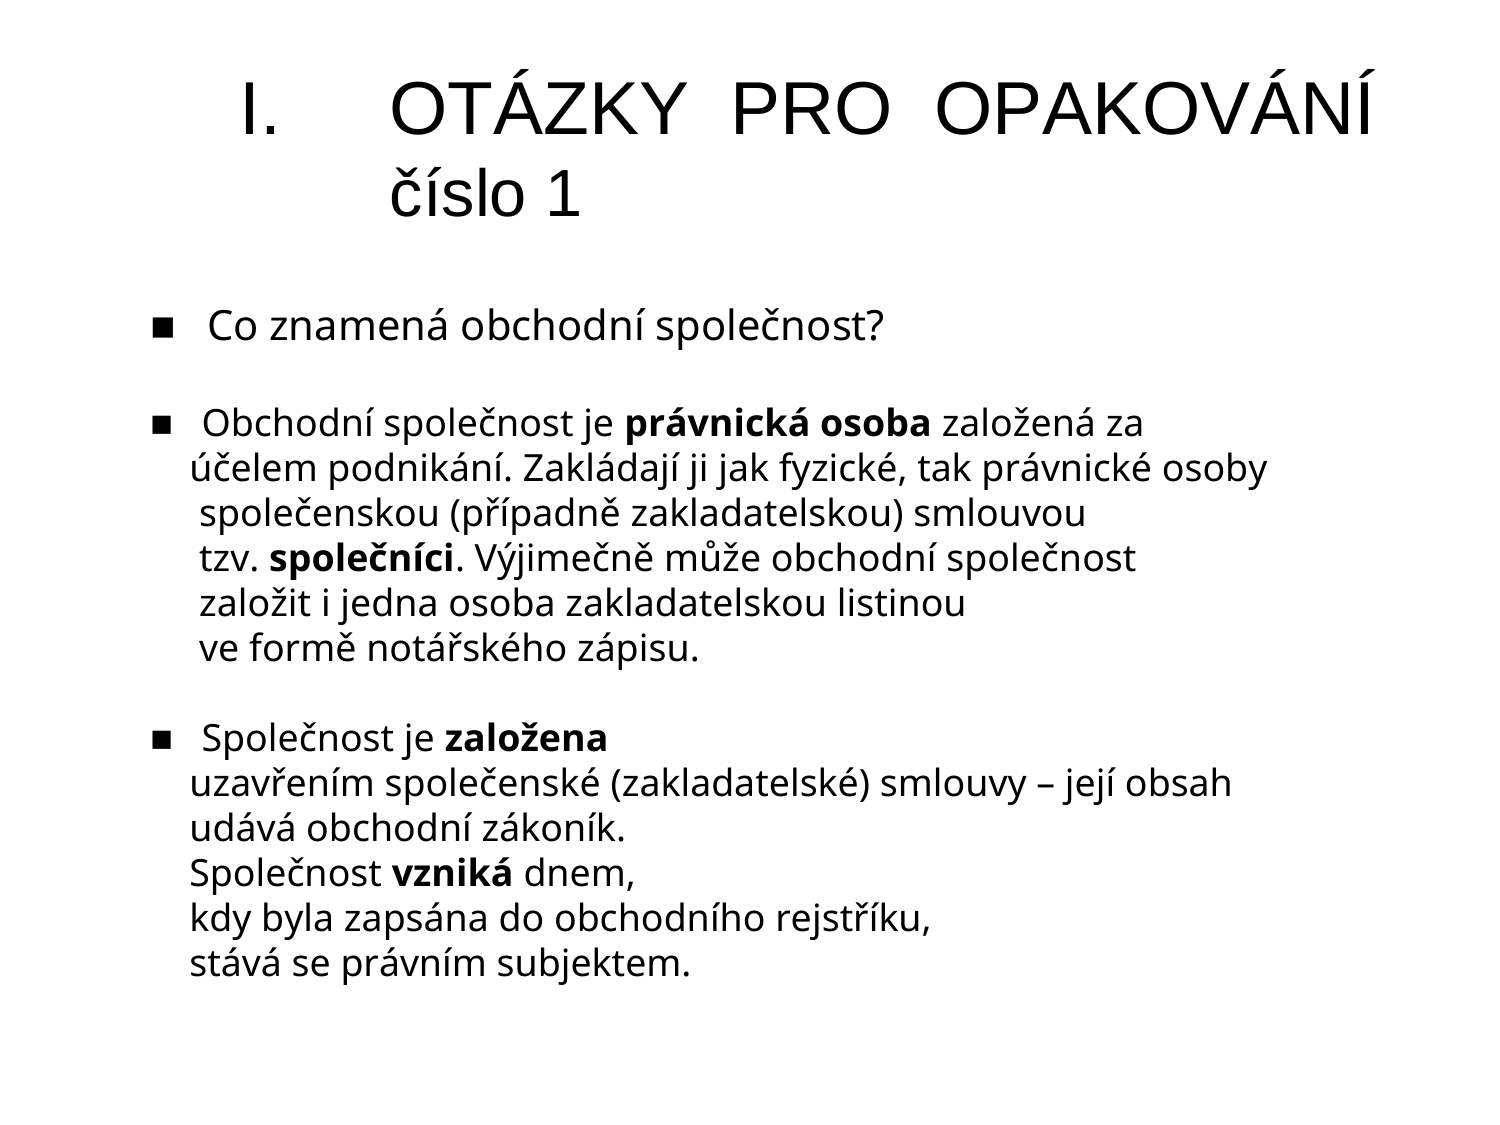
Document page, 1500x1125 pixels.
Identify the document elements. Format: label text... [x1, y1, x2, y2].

text_box ■ Co znamená obchodní společnost? ■ Obchodní společnost je právnická osoba založená za účelem podnikání. Zakládají ji jak fyzické, tak právnické osoby společenskou (případně zakladatelskou) smlouvou tzv. společníci. Výjimečně může obchodní společnost založit i jedna osoba zakladatelskou listinou ve formě notářského zápisu. ■ Společnost je založena uzavřením společenské (zakladatelské) smlouvy – její obsah udává obchodní zákoník. Společnost vzniká dnem, kdy byla zapsána do obchodního rejstříku, stává se právním subjektem. [135, 290, 1477, 992]
title OTÁZKY PRO OPAKOVÁNÍ číslo 1 [224, 49, 1425, 237]
